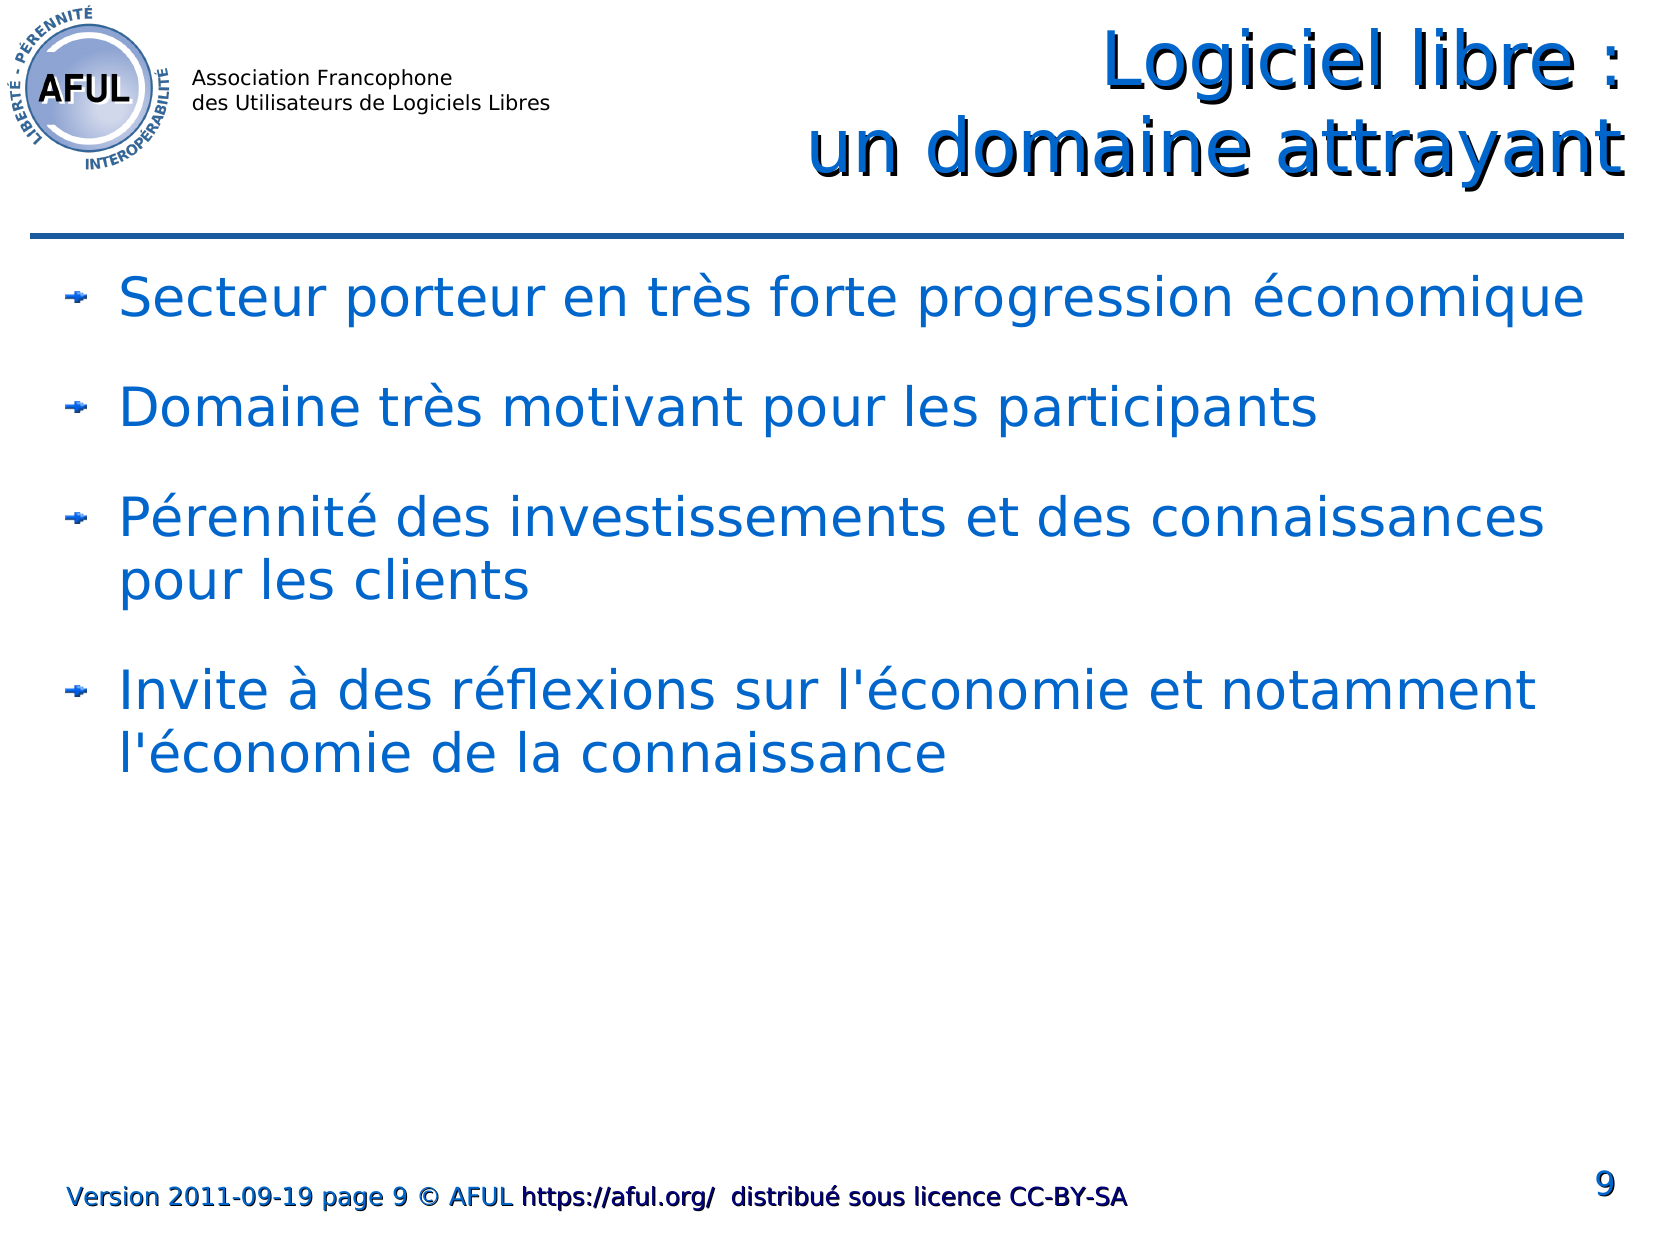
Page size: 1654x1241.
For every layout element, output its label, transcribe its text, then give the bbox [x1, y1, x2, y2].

title Logiciel libre : un domaine attrayant [501, 7, 1625, 200]
picture [0, 0, 178, 178]
list Secteur porteur en très forte progression économique Domaine très motivant pour les participants Pérennité des investissements et des connaissances pour les clients Invite à des réflexions sur l'économie et notamment l'économie de la connaissance [47, 265, 1595, 1211]
